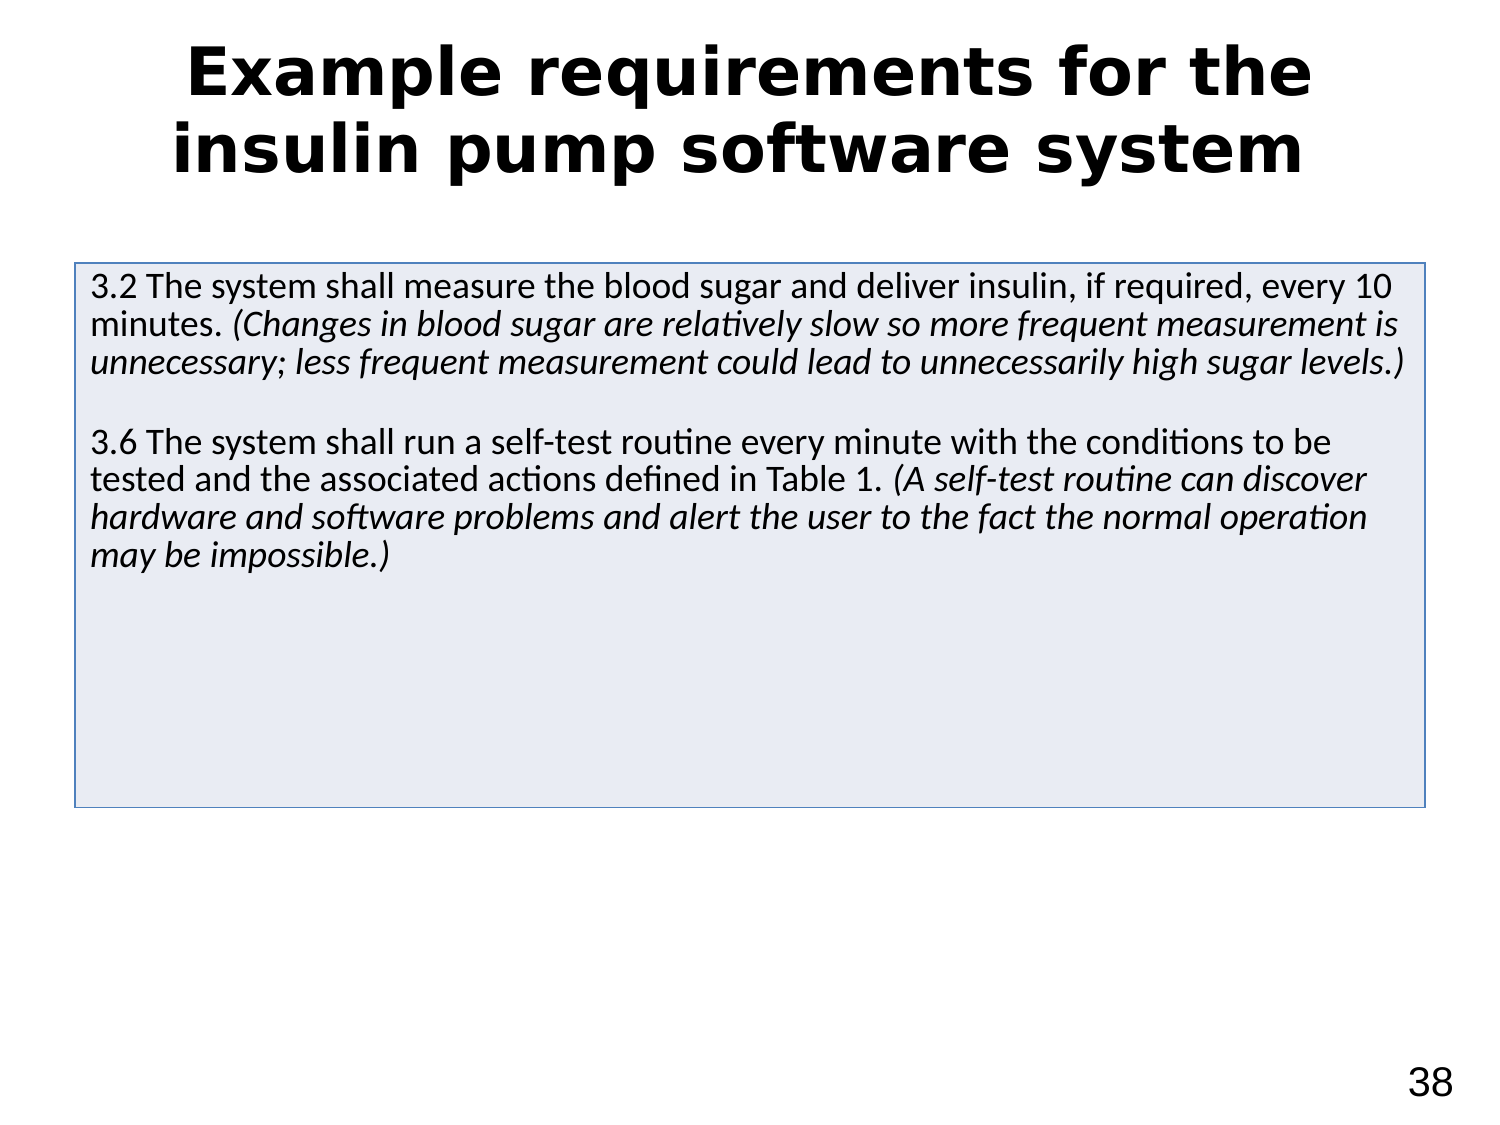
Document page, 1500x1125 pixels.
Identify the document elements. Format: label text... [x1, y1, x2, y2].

title Example requirements for the insulin pump software system [75, 32, 1425, 189]
table_header 3.2 The system shall measure the blood sugar and deliver insulin, if required, every 10 minutes. (Changes in blood sugar are relatively slow so more frequent measurement is unnecessary; less frequent measurement could lead to unnecessarily high sugar levels.) 3.6 The system shall run a self-test routine every minute with the conditions to be tested and the associated actions defined in Table 1. (A self-test routine can discover hardware and software problems and alert the user to the fact the normal operation may be impossible.) [76, 264, 1424, 807]
